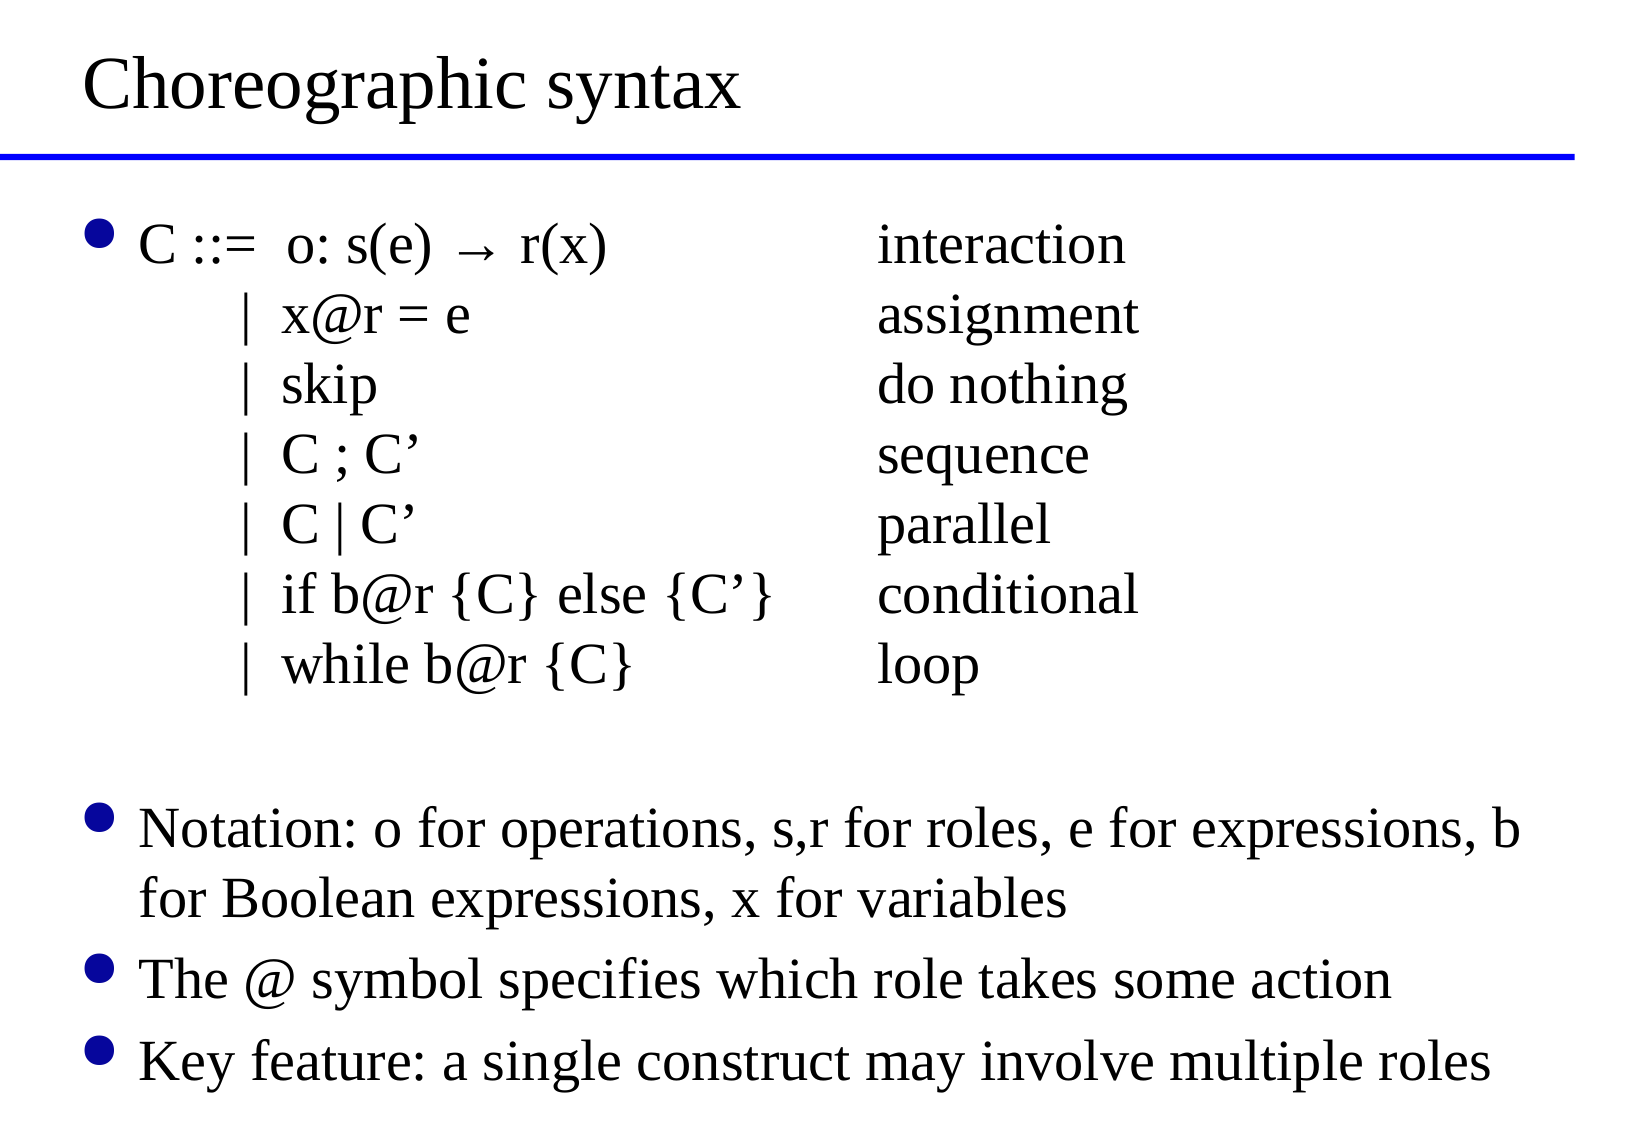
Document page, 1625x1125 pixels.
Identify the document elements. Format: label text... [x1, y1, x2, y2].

title Choreographic syntax [67, 27, 1544, 131]
list C ::= o: s(e) → r(x) interaction | x@r = e assignment | skip do nothing | C ; C’ sequence | C | C’ parallel | if b@r {C} else {C’} conditional | while b@r {C} loop Notation: o for operations, s,r for roles, e for expressions, b for Boolean expressions, x for variables The @ symbol specifies which role takes some action Key feature: a single construct may involve multiple roles [67, 198, 1546, 1061]
